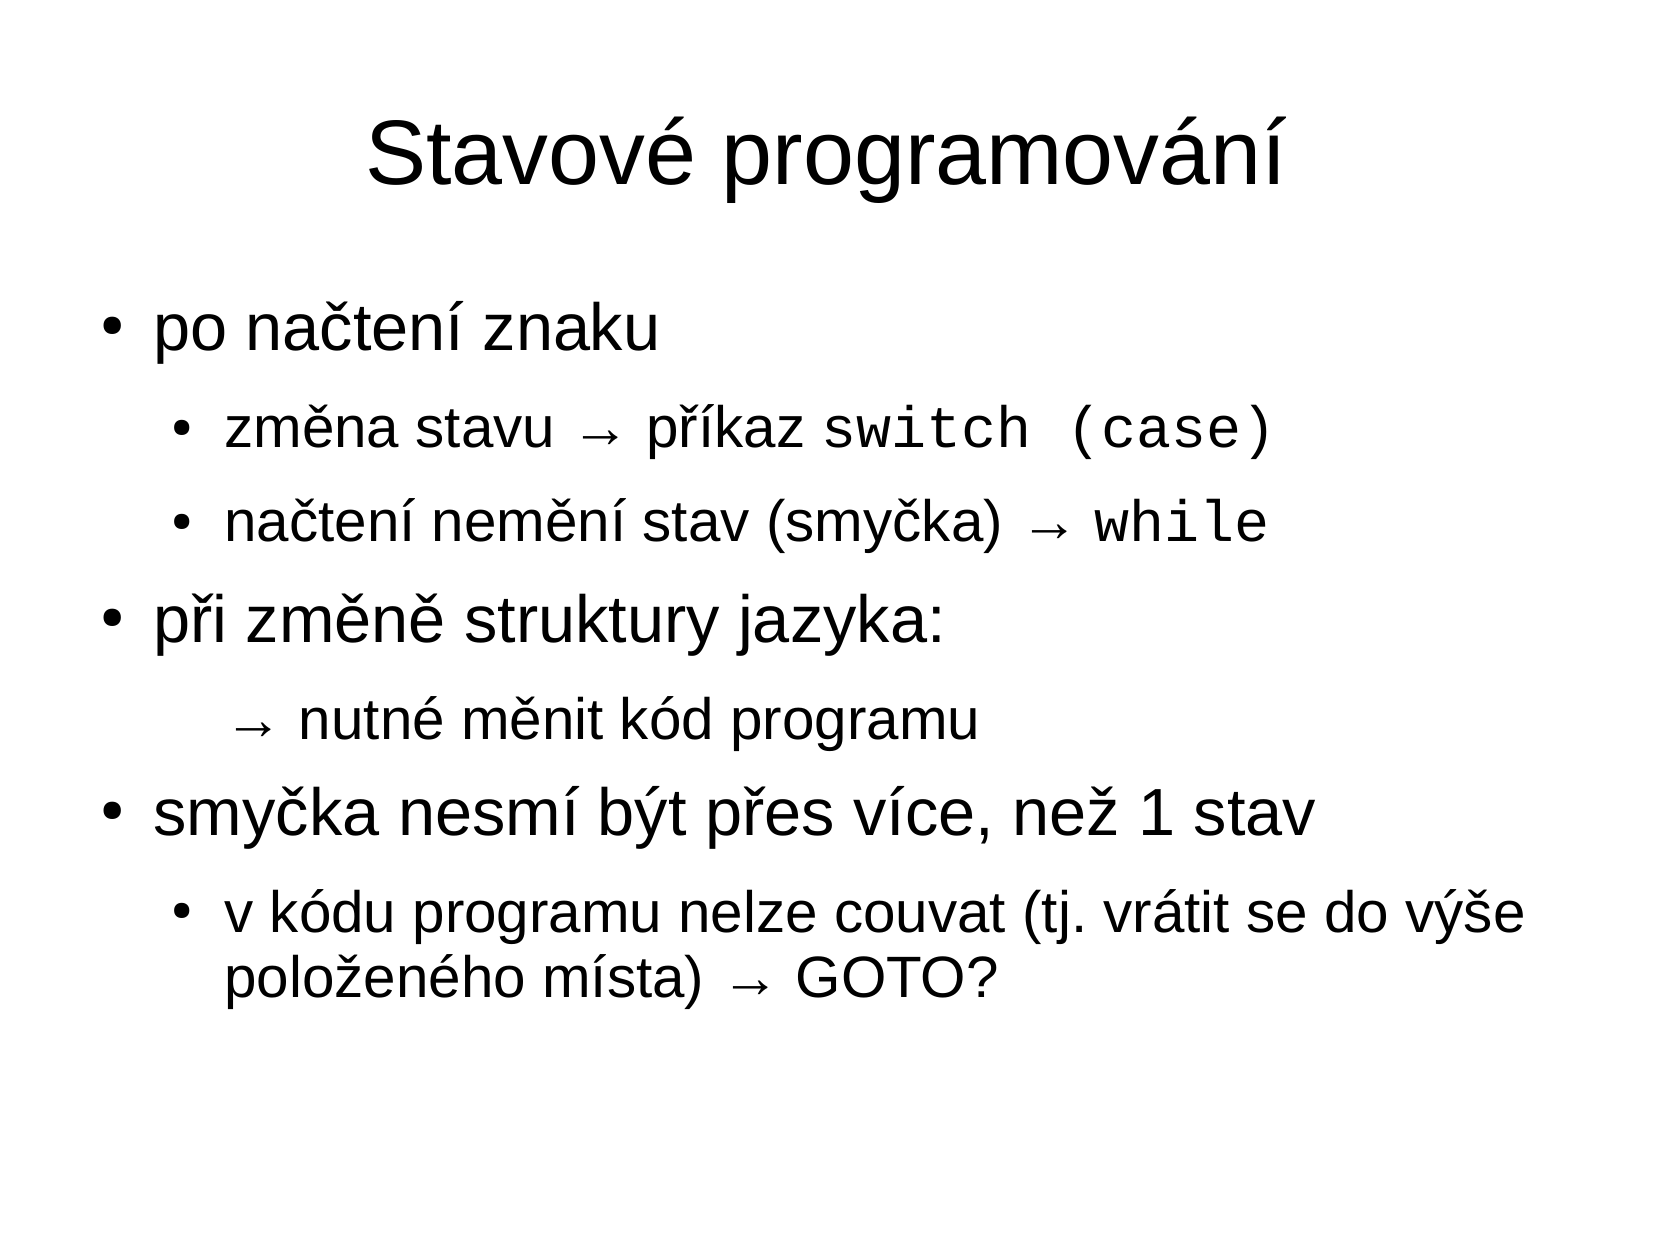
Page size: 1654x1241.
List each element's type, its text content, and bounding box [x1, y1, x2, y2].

title Stavové programování [82, 56, 1571, 250]
list po načtení znaku změna stavu → příkaz switch (case) načtení nemění stav (smyčka) → while při změně struktury jazyka: → nutné měnit kód programu smyčka nesmí být přes více, než 1 stav v kódu programu nelze couvat (tj. vrátit se do výše položeného místa) → GOTO? [82, 290, 1571, 1094]
